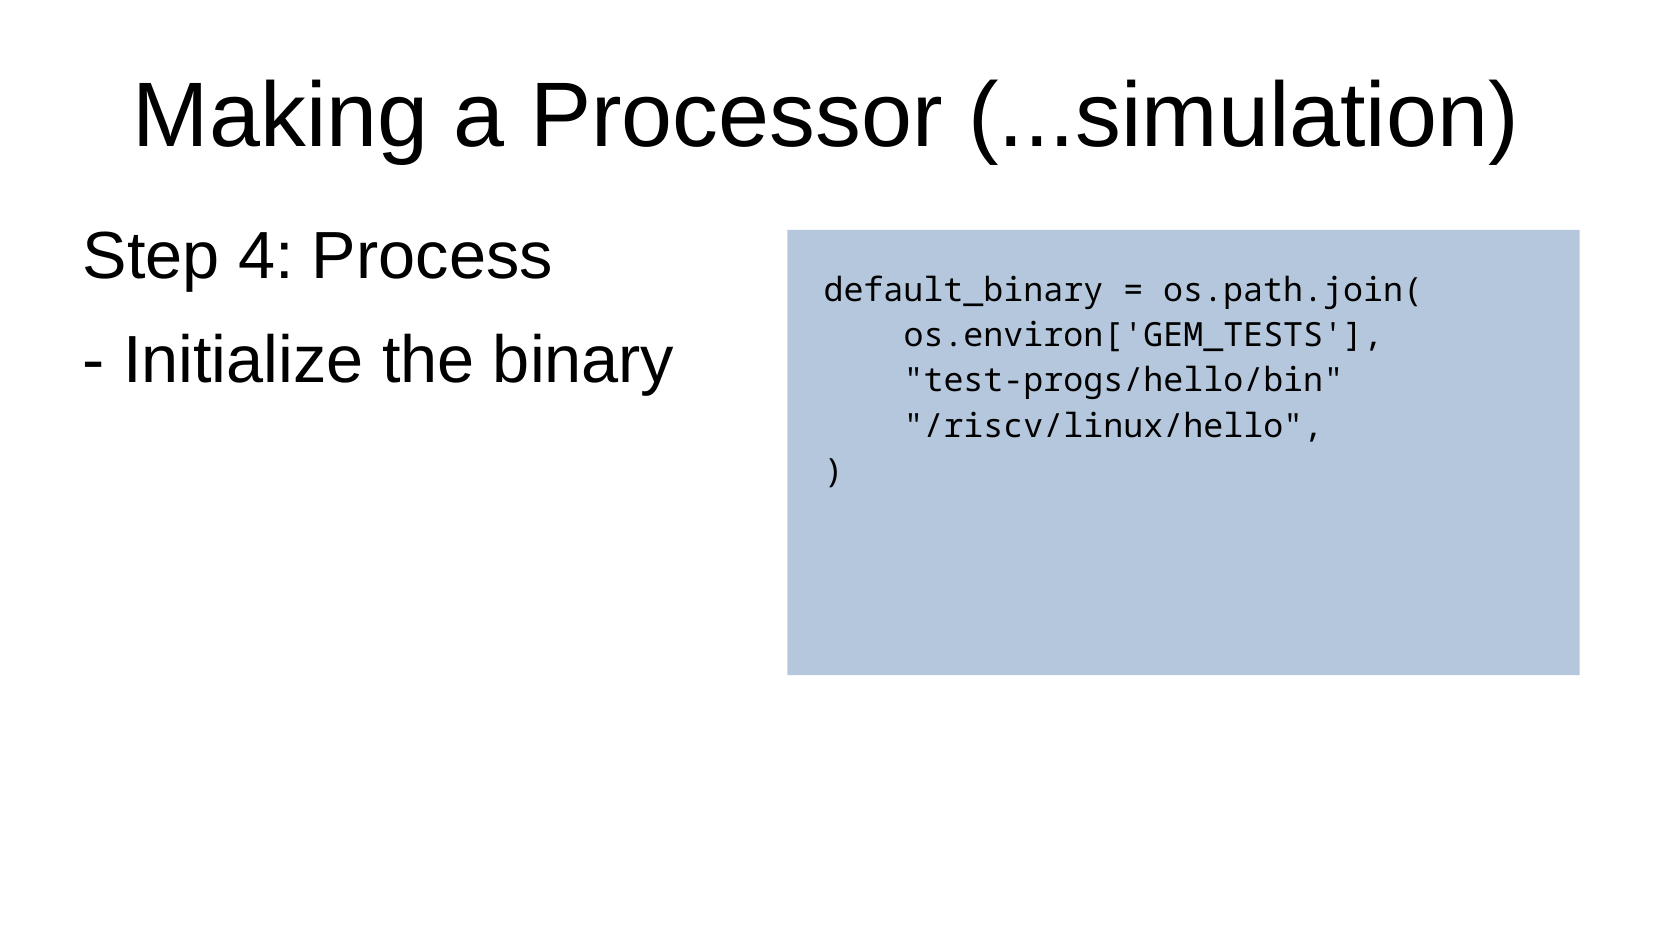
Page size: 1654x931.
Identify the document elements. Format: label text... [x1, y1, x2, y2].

list Step 4: Process - Initialize the binary [82, 217, 809, 863]
text_box default_binary = os.path.join( os.environ['GEM_TESTS'], "test-progs/hello/bin" "/riscv/linux/hello", ) [787, 229, 1580, 676]
title Making a Processor (...simulation) [82, 37, 1571, 193]
